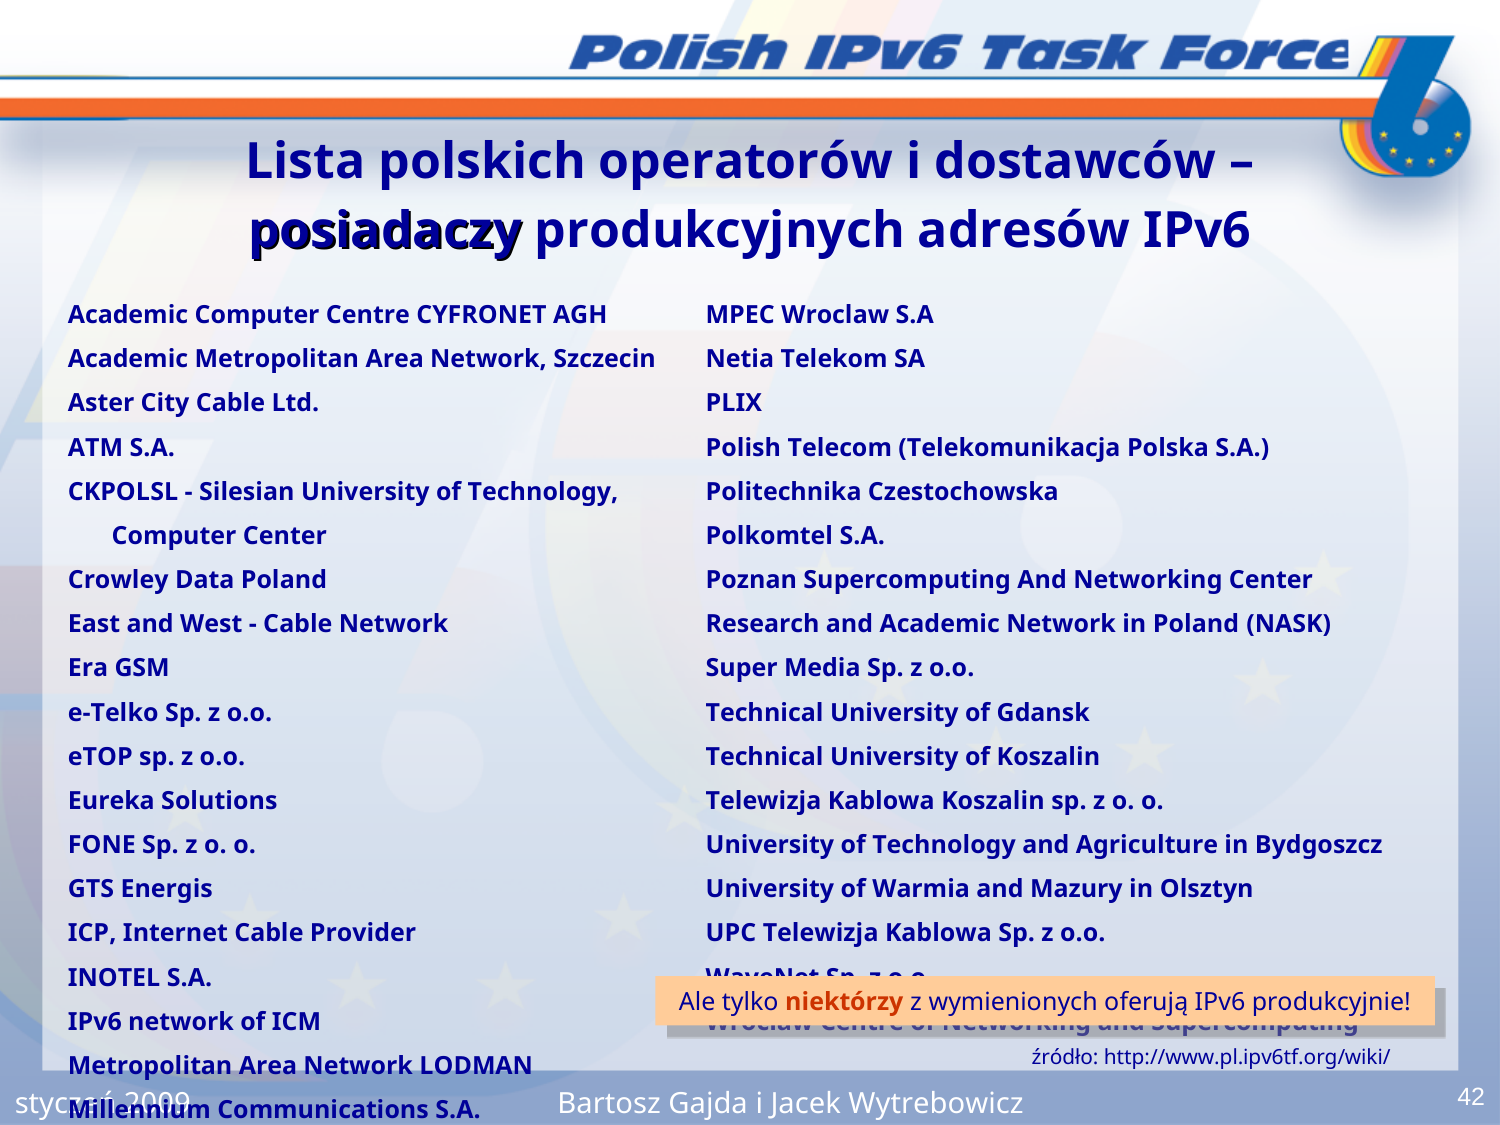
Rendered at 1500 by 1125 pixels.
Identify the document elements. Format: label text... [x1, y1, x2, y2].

text_box Academic Computer Centre CYFRONET AGH Academic Metropolitan Area Network, Szczecin Aster City Cable Ltd. ATM S.A. CKPOLSL - Silesian University of Technology, Computer Center Crowley Data Poland East and West - Cable Network Era GSM e-Telko Sp. z o.o. eTOP sp. z o.o. Eureka Solutions FONE Sp. z o. o. GTS Energis ICP, Internet Cable Provider INOTEL S.A. IPv6 network of ICM Metropolitan Area Network LODMAN Millennium Communications S.A. [53, 278, 739, 1125]
text_box źródło: http://www.pl.ipv6tf.org/wiki/ [1016, 1034, 1406, 1079]
picture [0, 0, 1500, 1125]
text_box Ale tylko niektórzy z wymienionych oferują IPv6 produkcyjnie! [655, 976, 1435, 1026]
title Lista polskich operatorów i dostawców – posiadaczy produkcyjnych adresów IPv6 [112, 99, 1388, 278]
text_box MPEC Wroclaw S.A Netia Telekom SA PLIX Polish Telecom (Telekomunikacja Polska S.A.) Politechnika Czestochowska Polkomtel S.A. Poznan Supercomputing And Networking Center Research and Academic Network in Poland (NASK) Super Media Sp. z o.o. Technical University of Gdansk Technical University of Koszalin Telewizja Kablowa Koszalin sp. z o. o. University of Technology and Agriculture in Bydgoszcz University of Warmia and Mazury in Olsztyn UPC Telewizja Kablowa Sp. z o.o. WaveNet Sp. z o.o. Wroclaw Centre of Networking and Supercomputing [690, 278, 1441, 1046]
